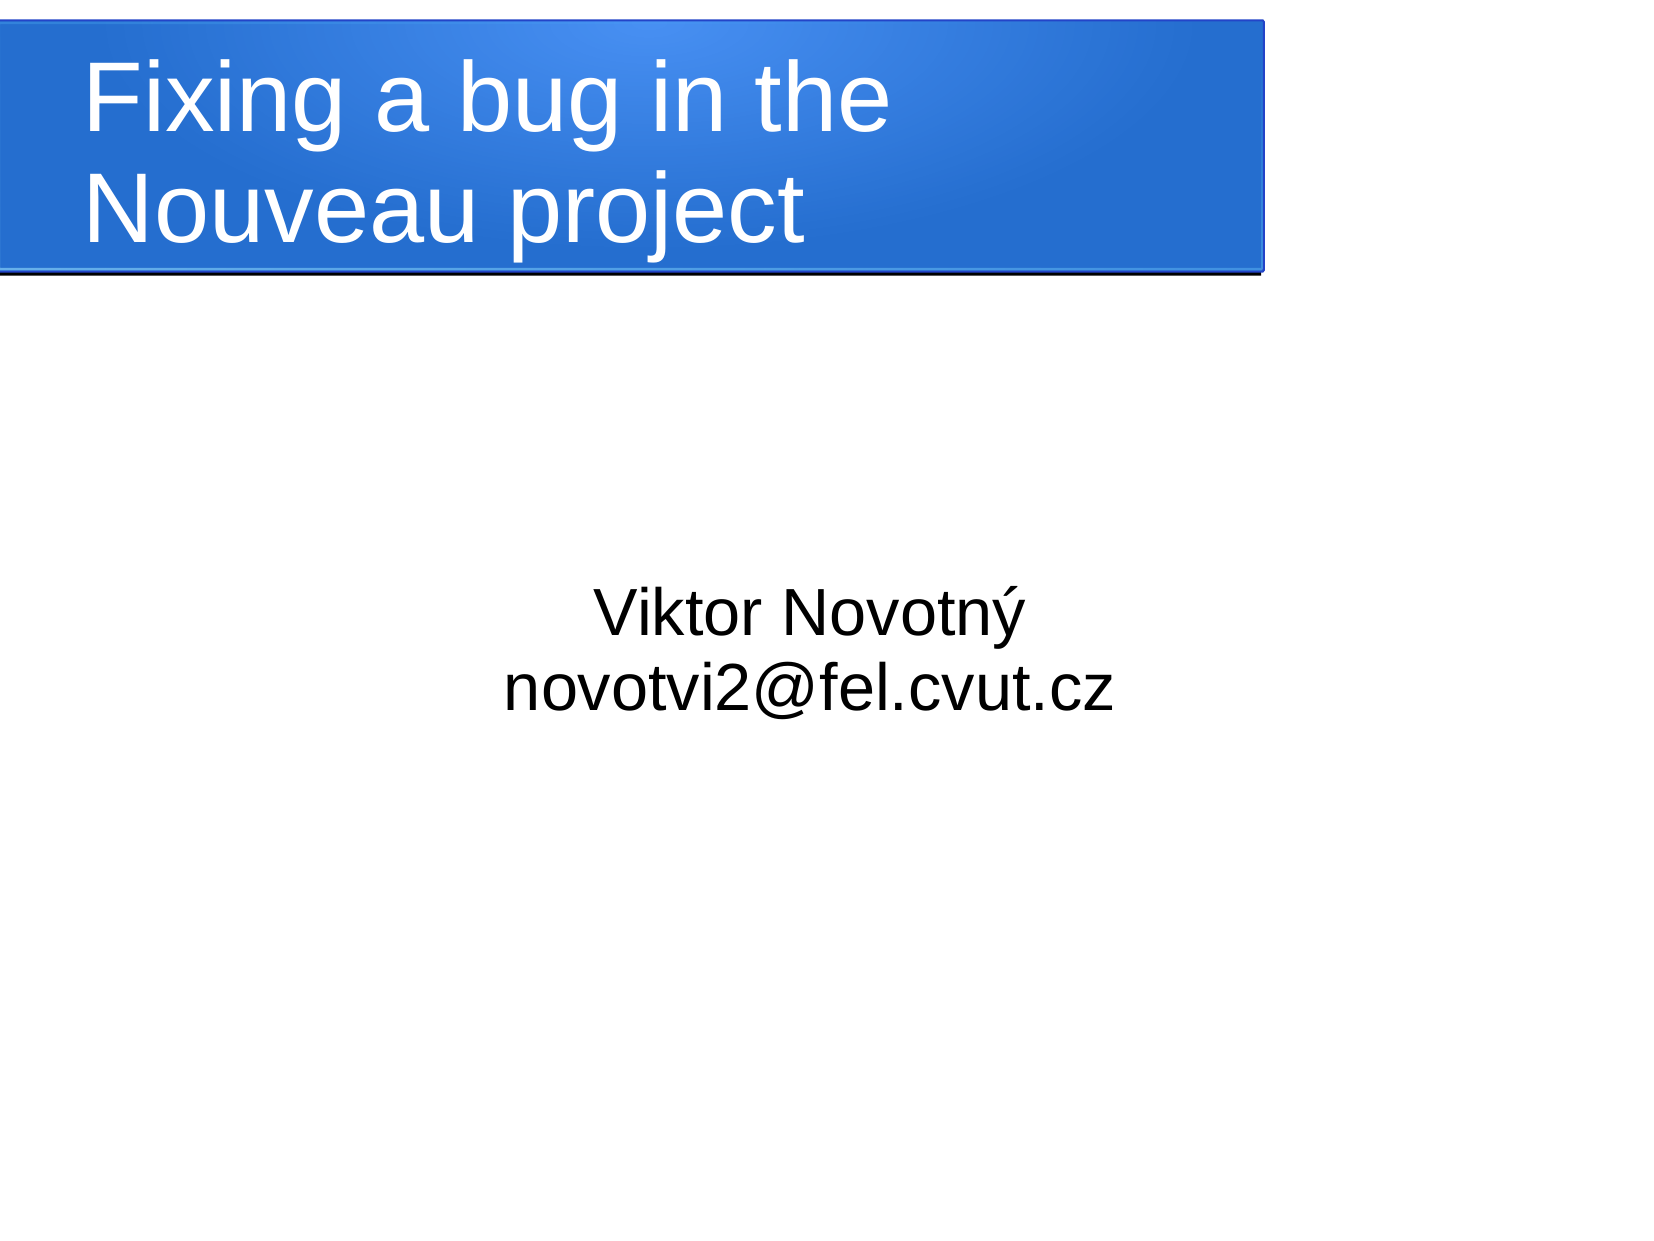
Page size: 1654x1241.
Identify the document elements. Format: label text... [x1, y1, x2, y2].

subtitle Viktor Novotný novotvi2@fel.cvut.cz [82, 290, 1538, 1010]
title Fixing a bug in the Nouveau project [82, 42, 1250, 264]
